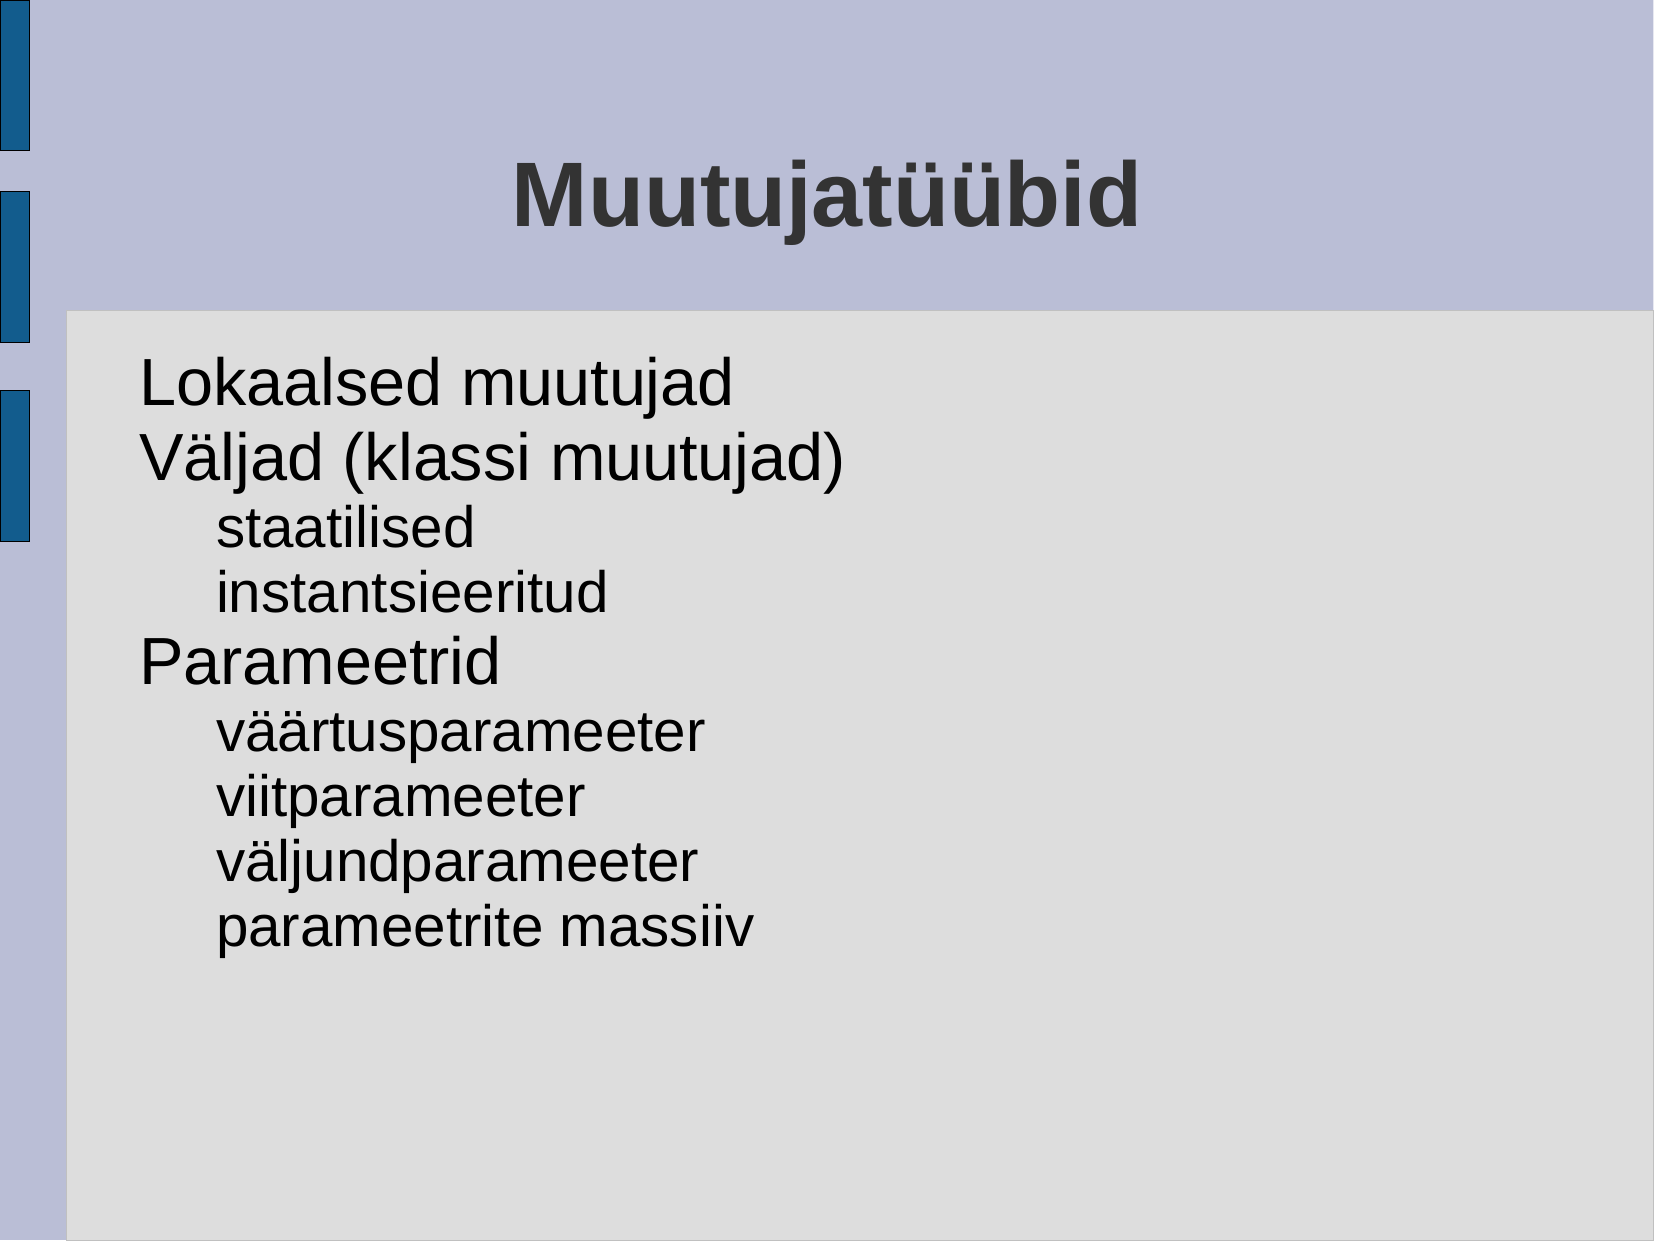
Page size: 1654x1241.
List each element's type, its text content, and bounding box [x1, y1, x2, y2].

title Muutujatüübid [121, 91, 1534, 299]
list Lokaalsed muutujad Väljad (klassi muutujad) staatilised instantsieeritud Parameetrid väärtusparameeter viitparameeter väljundparameeter parameetrite massiiv [121, 344, 1534, 1127]
